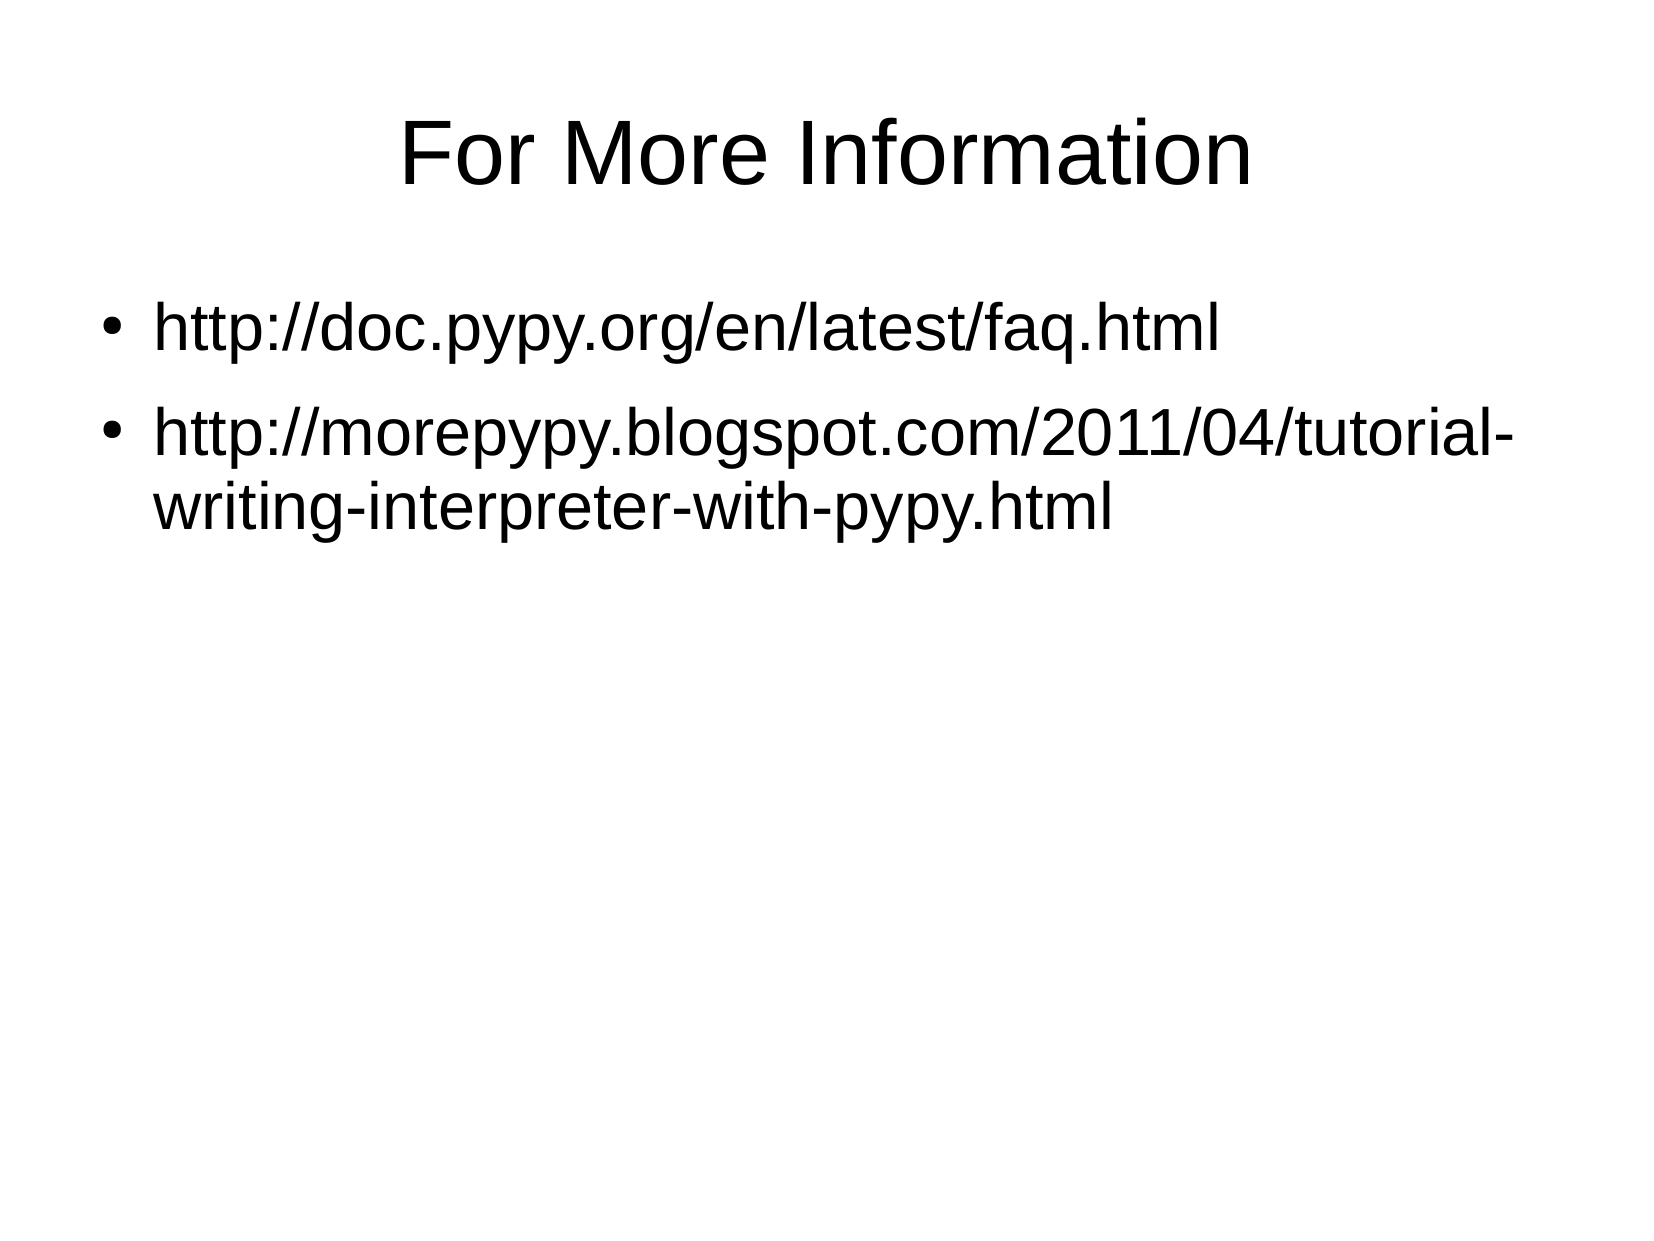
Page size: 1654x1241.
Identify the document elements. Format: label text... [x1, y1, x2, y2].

title For More Information [82, 56, 1571, 250]
list http://doc.pypy.org/en/latest/faq.html http://morepypy.blogspot.com/2011/04/tutorial-writing-interpreter-with-pypy.html [82, 290, 1538, 1109]
